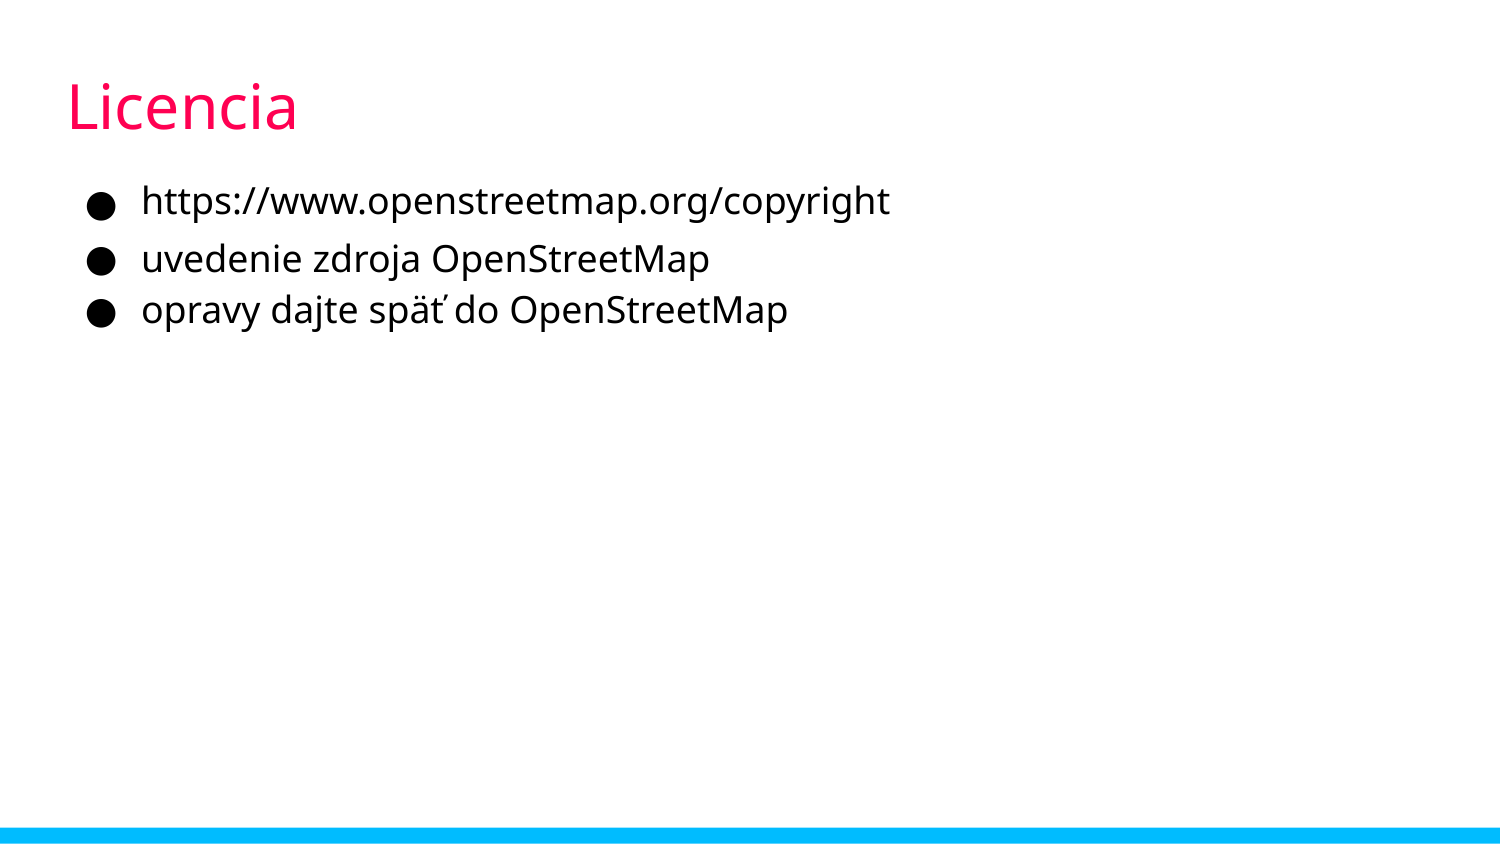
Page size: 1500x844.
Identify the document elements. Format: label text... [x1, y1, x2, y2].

title Licencia [51, 51, 1449, 154]
list https://www.openstreetmap.org/copyright uvedenie zdroja OpenStreetMap opravy dajte späť do OpenStreetMap [51, 154, 1449, 705]
